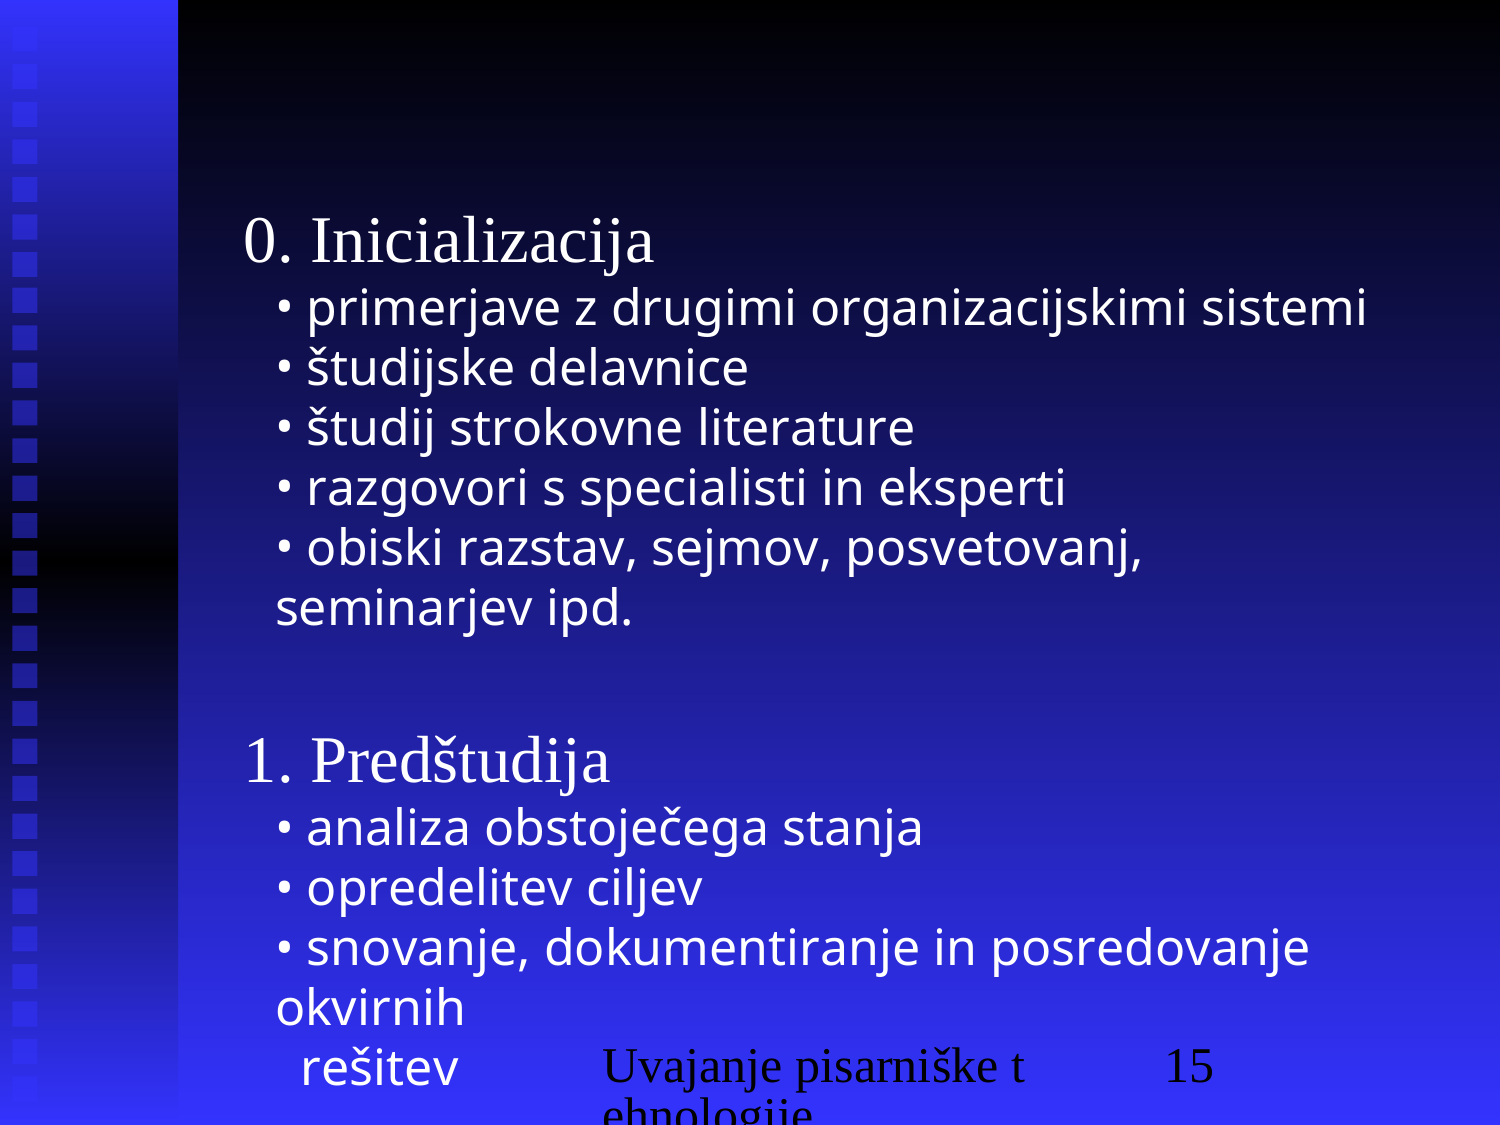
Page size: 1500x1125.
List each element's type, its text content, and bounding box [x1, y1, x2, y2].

text_box 0. Inicializacija primerjave z drugimi organizacijskimi sistemi študijske delavnice študij strokovne literature razgovori s specialisti in eksperti obiski razstav, sejmov, posvetovanj, seminarjev ipd. 1. Predštudija analiza obstoječega stanja opredelitev ciljev snovanje, dokumentiranje in posredovanje okvirnih rešitev [166, 187, 1428, 1104]
